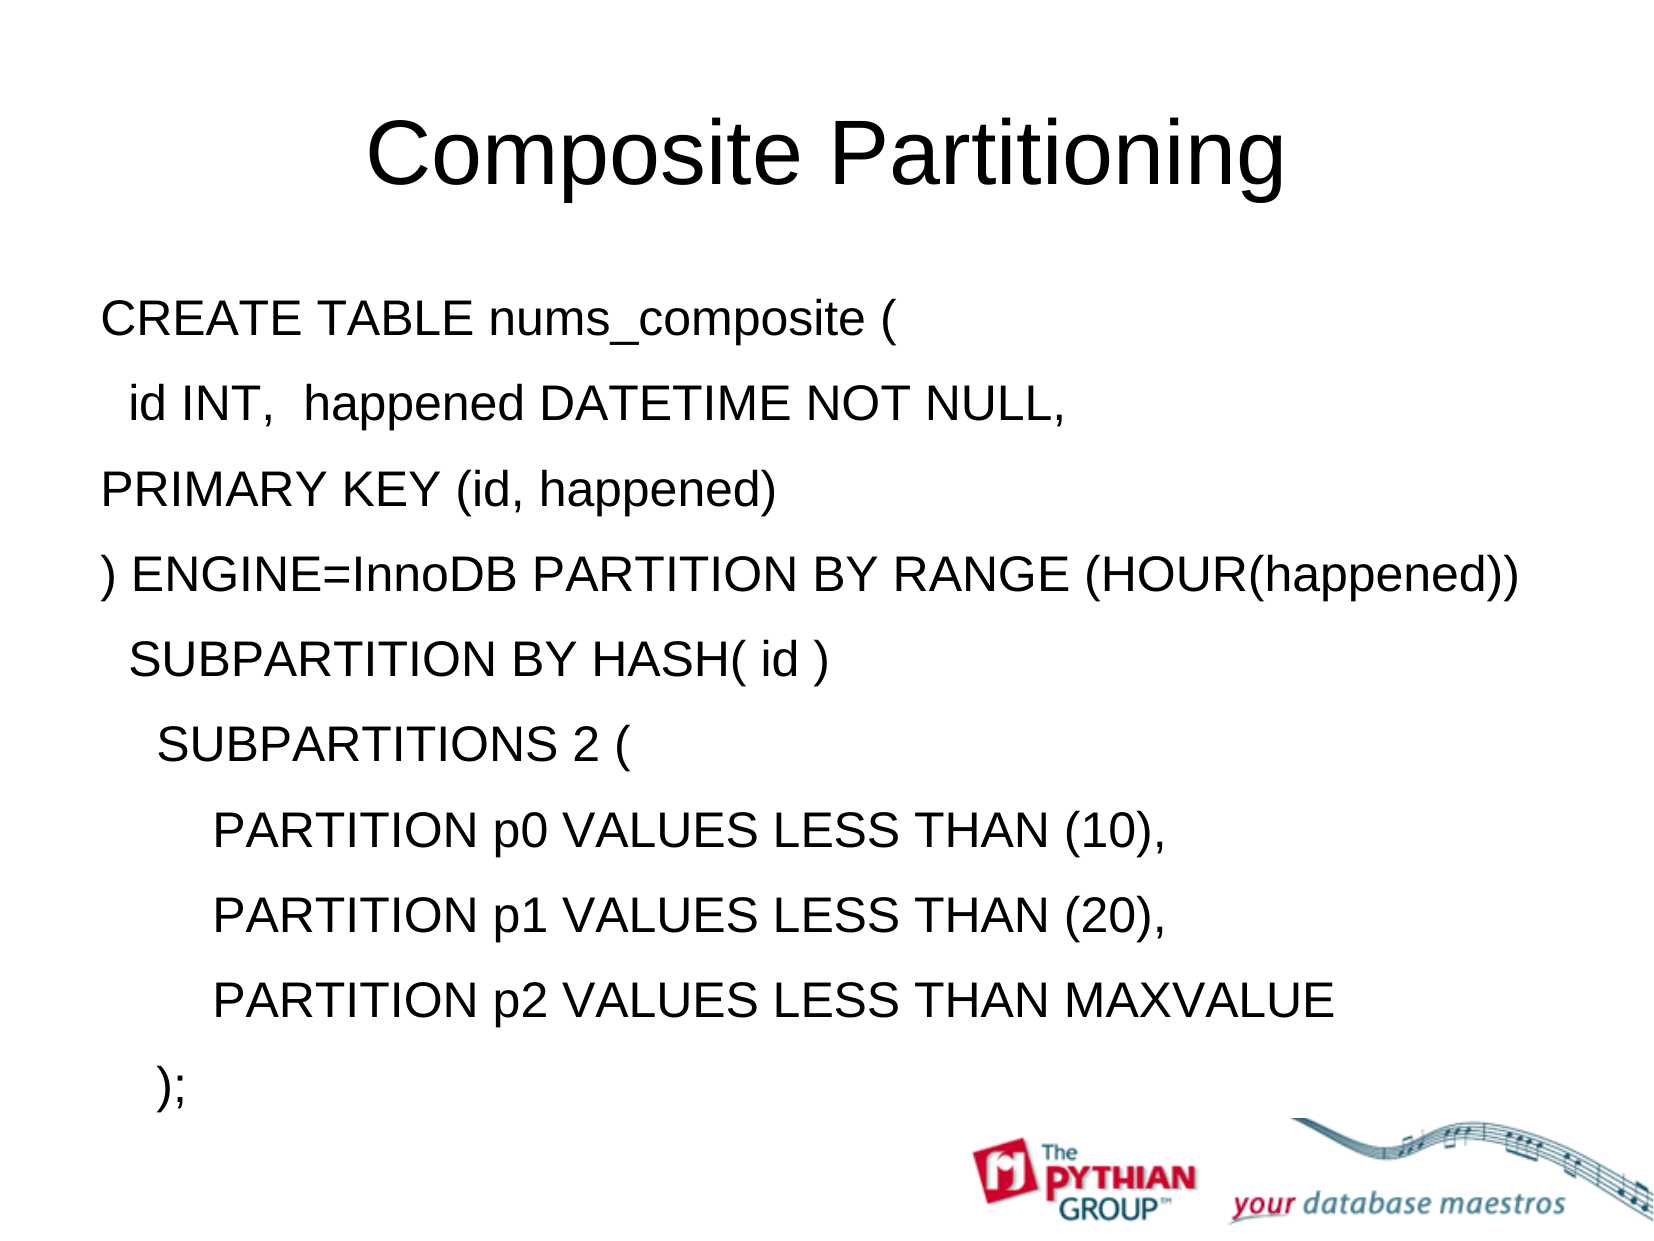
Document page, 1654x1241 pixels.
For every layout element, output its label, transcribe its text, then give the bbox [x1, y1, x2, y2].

list CREATE TABLE nums_composite ( id INT, happened DATETIME NOT NULL, PRIMARY KEY (id, happened) ) ENGINE=InnoDB PARTITION BY RANGE (HOUR(happened)) SUBPARTITION BY HASH( id ) SUBPARTITIONS 2 ( PARTITION p0 VALUES LESS THAN (10), PARTITION p1 VALUES LESS THAN (20), PARTITION p2 VALUES LESS THAN MAXVALUE ); [82, 290, 1571, 1132]
title Composite Partitioning [82, 49, 1571, 257]
picture [955, 1118, 1654, 1241]
